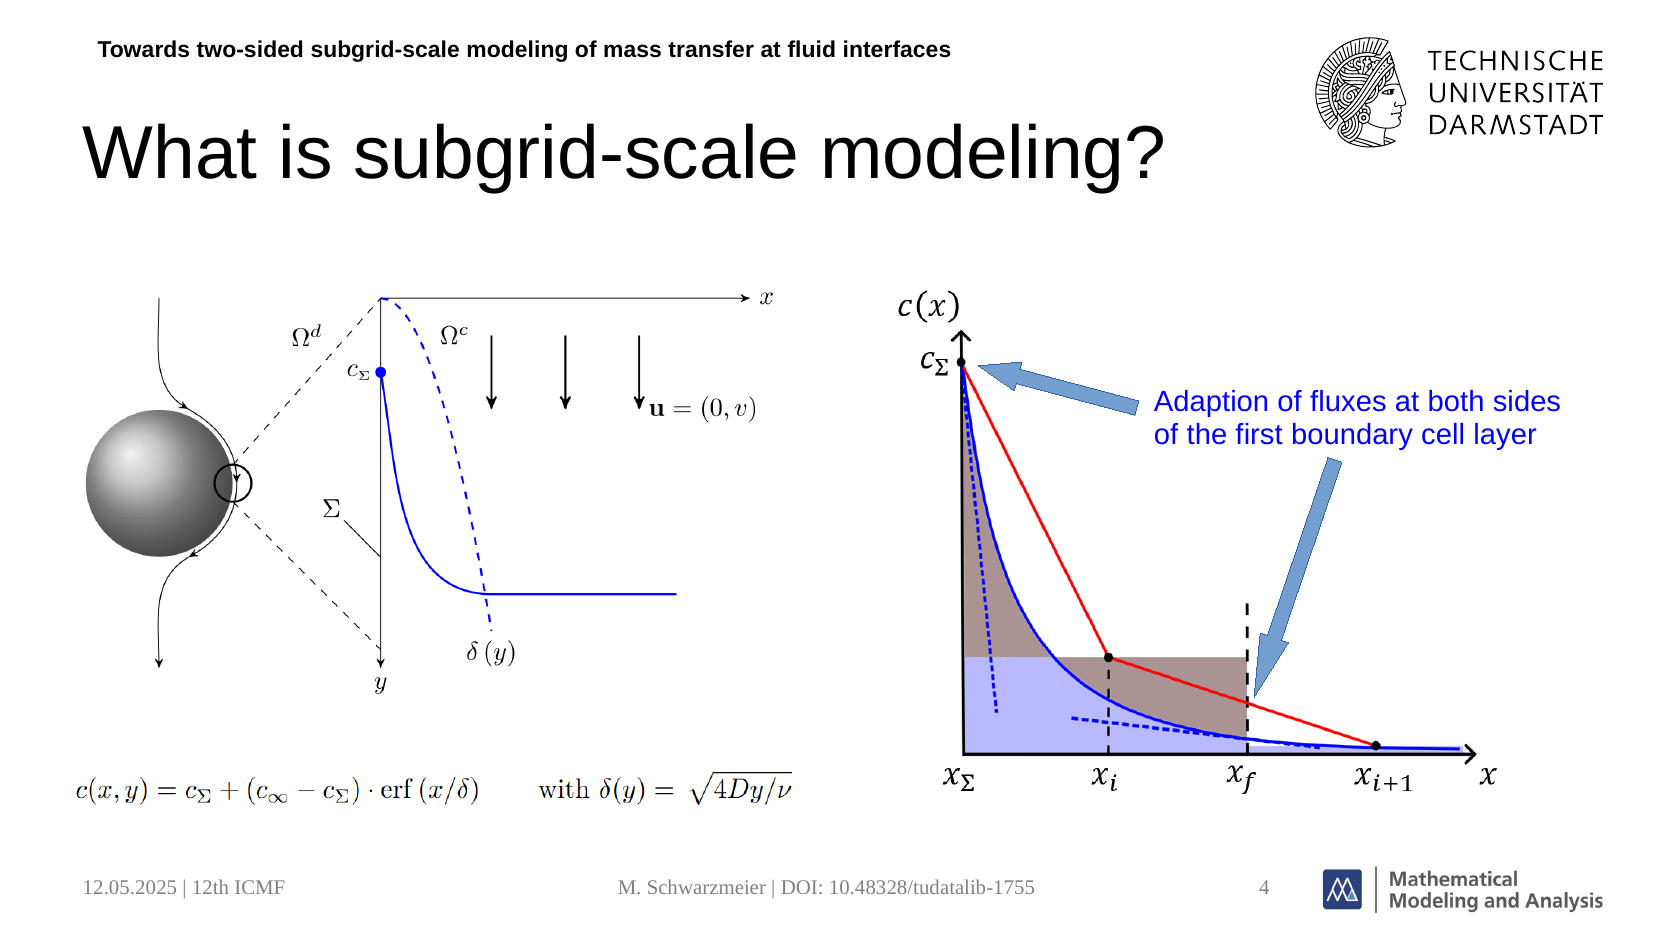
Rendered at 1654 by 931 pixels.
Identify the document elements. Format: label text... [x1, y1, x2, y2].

text_box Adaption of fluxes at both sides of the first boundary cell layer [1139, 377, 1577, 458]
picture [71, 767, 798, 810]
picture [77, 264, 791, 708]
text_box [1254, 457, 1342, 698]
title What is subgrid-scale modeling? [82, 69, 1270, 237]
text_box [978, 362, 1139, 416]
picture [885, 269, 1516, 806]
picture [1299, 861, 1626, 918]
